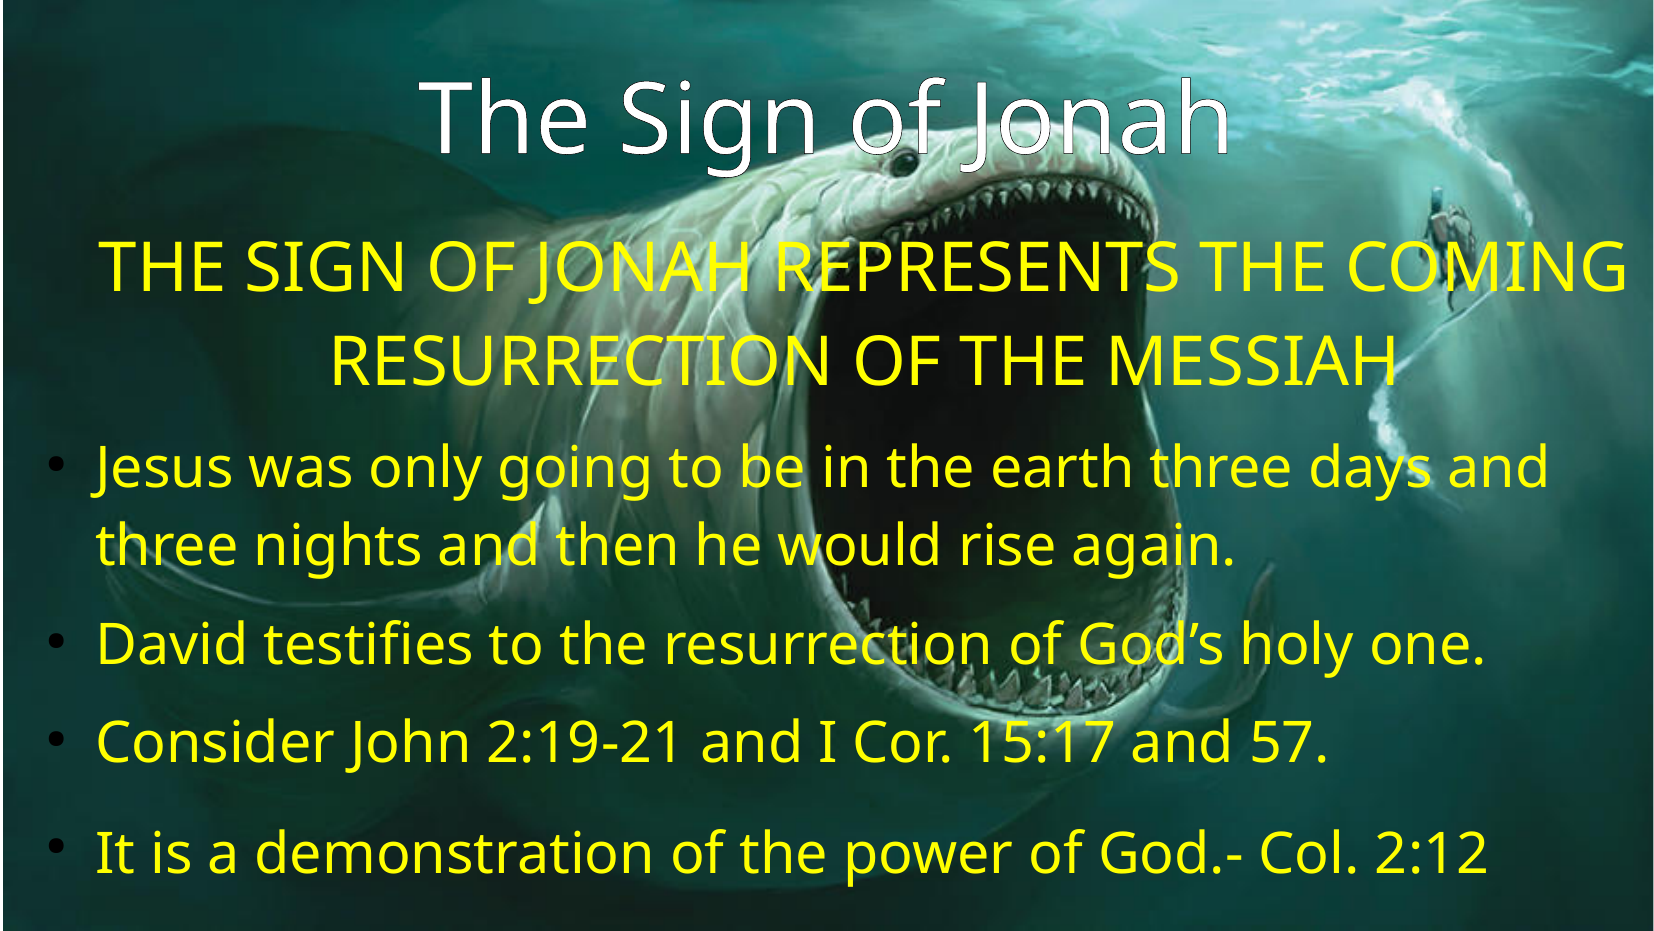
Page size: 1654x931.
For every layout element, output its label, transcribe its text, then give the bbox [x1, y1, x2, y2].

list THE SIGN OF JONAH REPRESENTS THE COMING RESURRECTION OF THE MESSIAH Jesus was only going to be in the earth three days and three nights and then he would rise again. David testifies to the resurrection of God’s holy one. Consider John 2:19-21 and I Cor. 15:17 and 57. It is a demonstration of the power of God.- Col. 2:12 [30, 217, 1636, 901]
title The Sign of Jonah [82, 37, 1571, 193]
picture [3, 0, 1654, 931]
